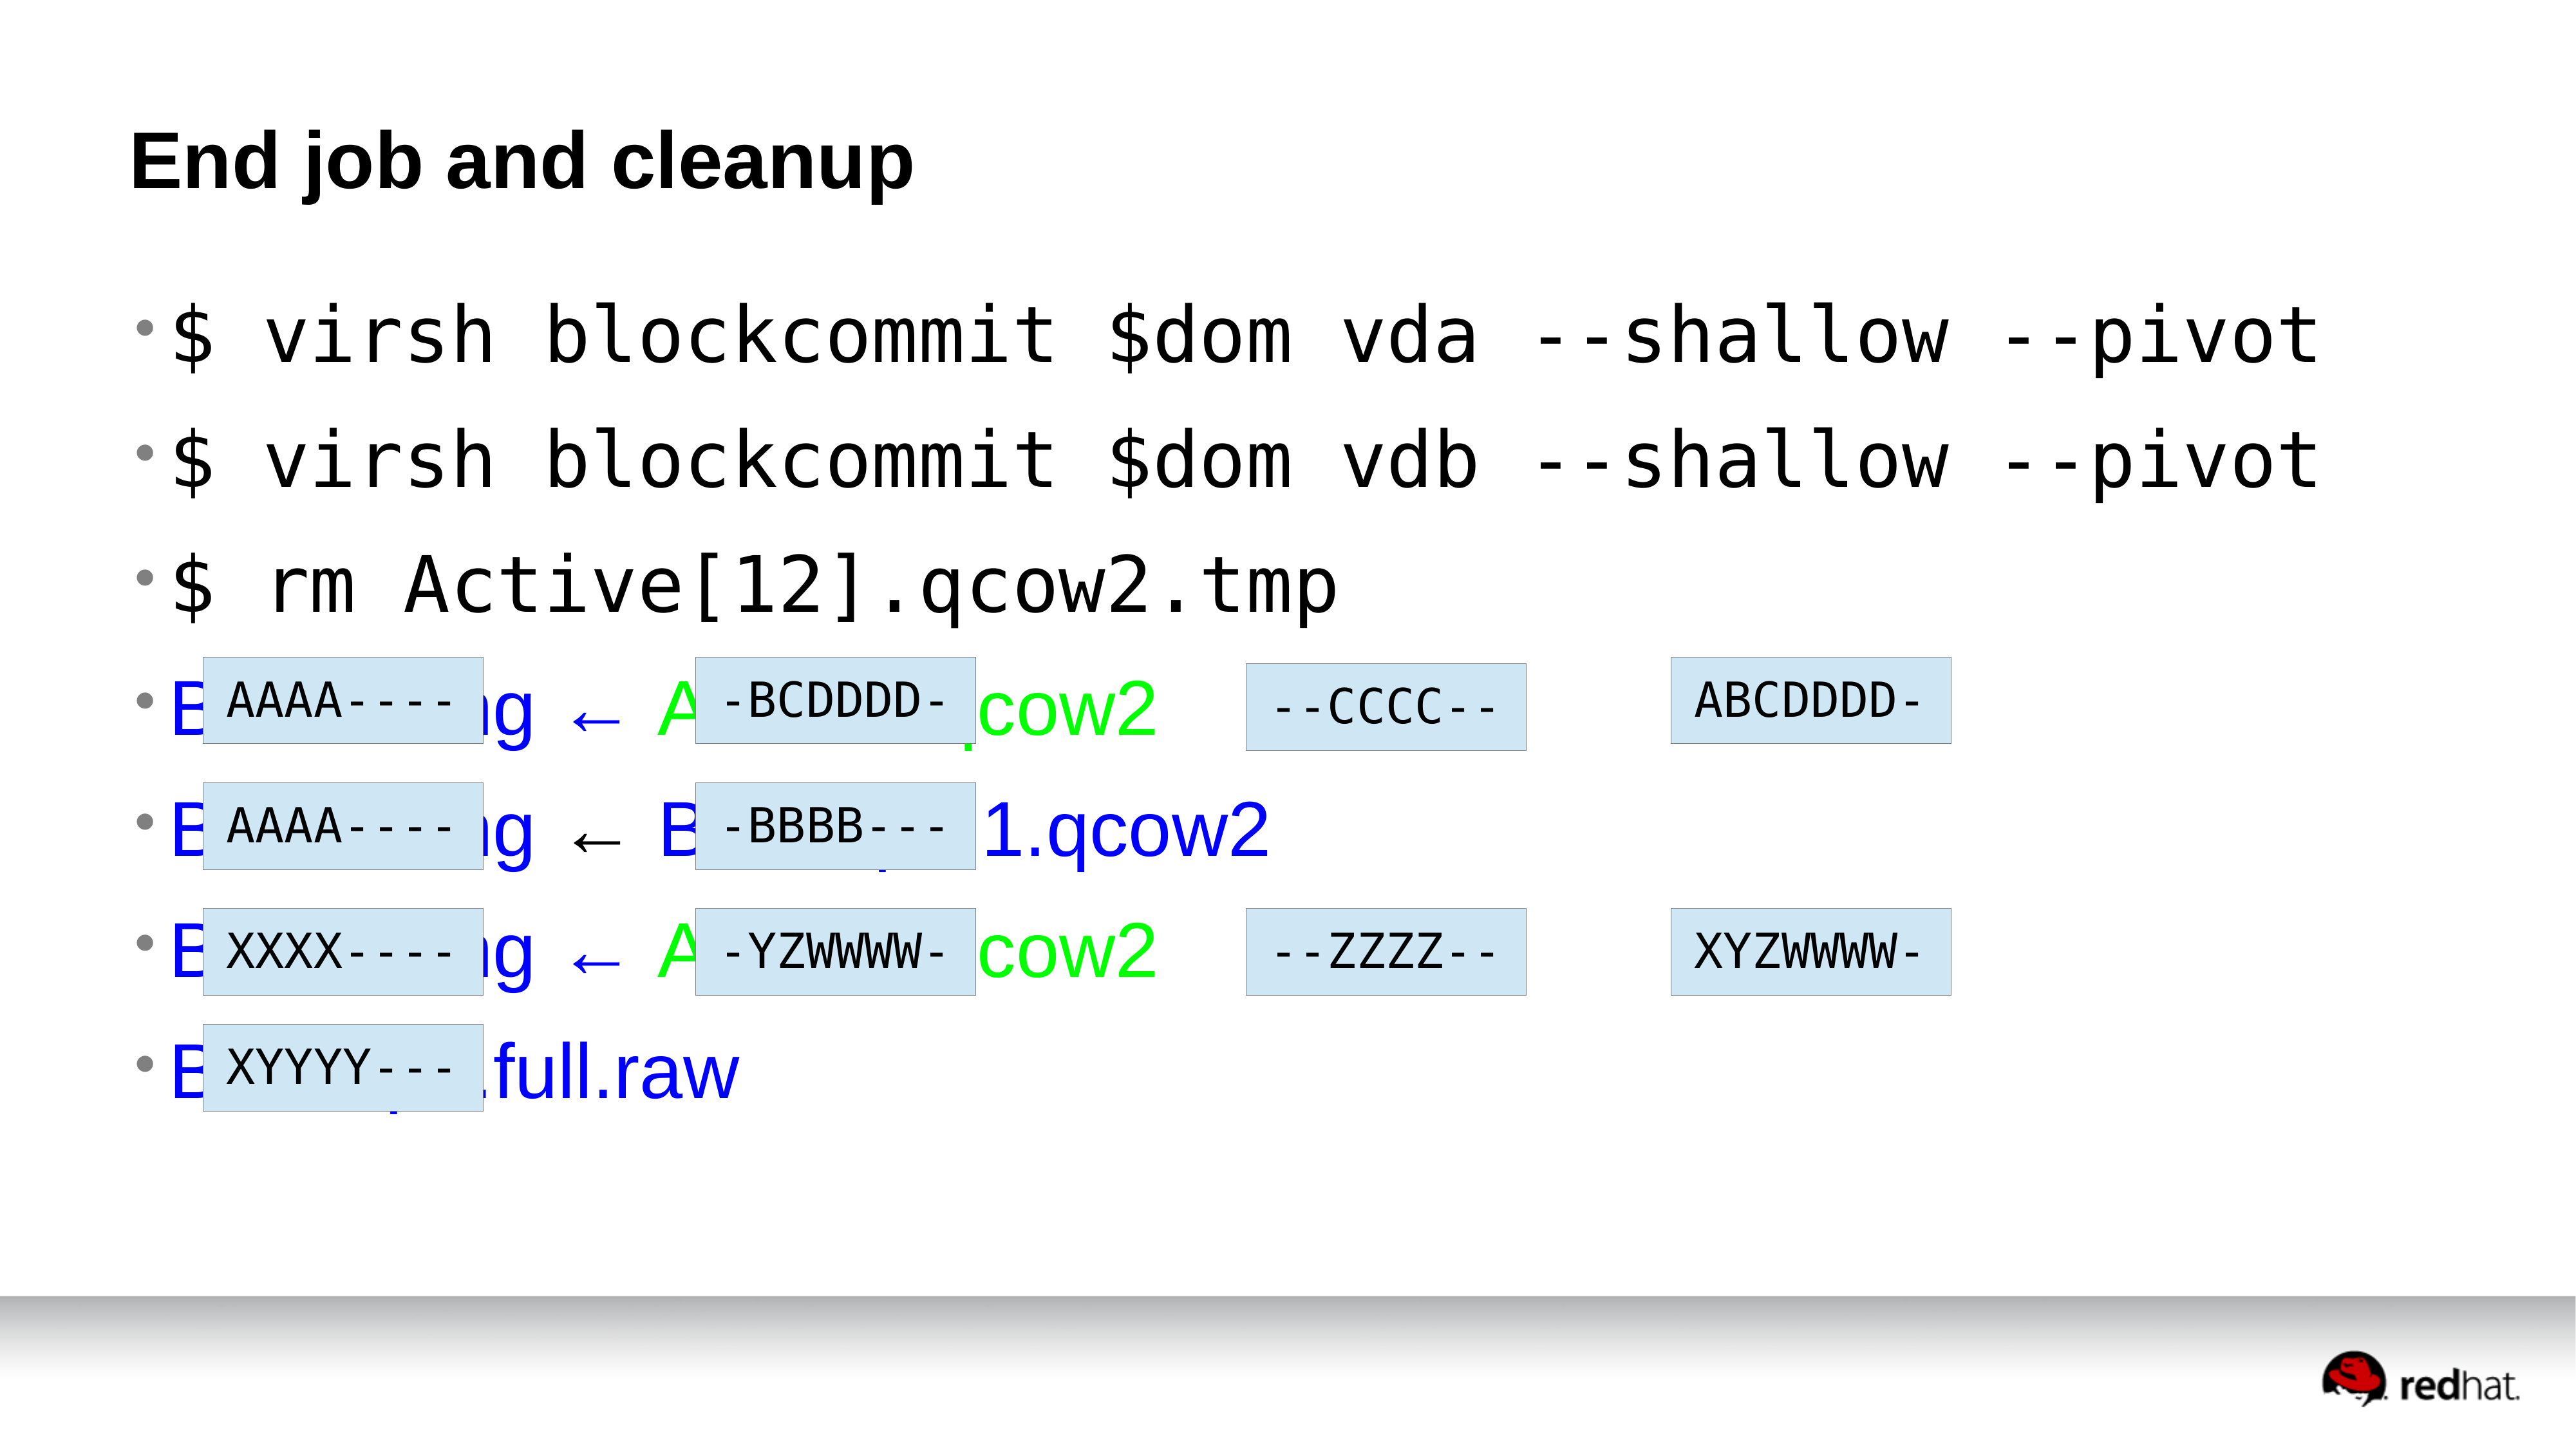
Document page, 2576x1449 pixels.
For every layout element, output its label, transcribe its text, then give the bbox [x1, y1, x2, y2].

text_box -BBBB--- [695, 782, 976, 870]
text_box -YZWWWW- [695, 908, 976, 996]
text_box AAAA---- [203, 657, 484, 744]
text_box XYYYY--- [203, 1024, 484, 1112]
text_box AAAA---- [203, 782, 484, 870]
text_box --CCCC-- [1246, 663, 1527, 751]
list $ virsh blockcommit $dom vda --shallow --pivot $ virsh blockcommit $dom vdb --shallow --pivot $ rm Active[12].qcow2.tmp Base1.img ← Active1.qcow2 Base1.img ← Backup1.1.qcow2 Base2.img ← Active2.qcow2 Backup2.full.raw [123, 289, 2425, 1208]
picture [0, 0, 2576, 1446]
text_box XXXX---- [203, 908, 484, 996]
text_box XYZWWWW- [1671, 908, 1951, 996]
title End job and cleanup [129, 100, 2261, 222]
text_box -BCDDDD- [695, 657, 976, 744]
text_box --ZZZZ-- [1246, 908, 1527, 996]
text_box ABCDDDD- [1671, 657, 1951, 744]
